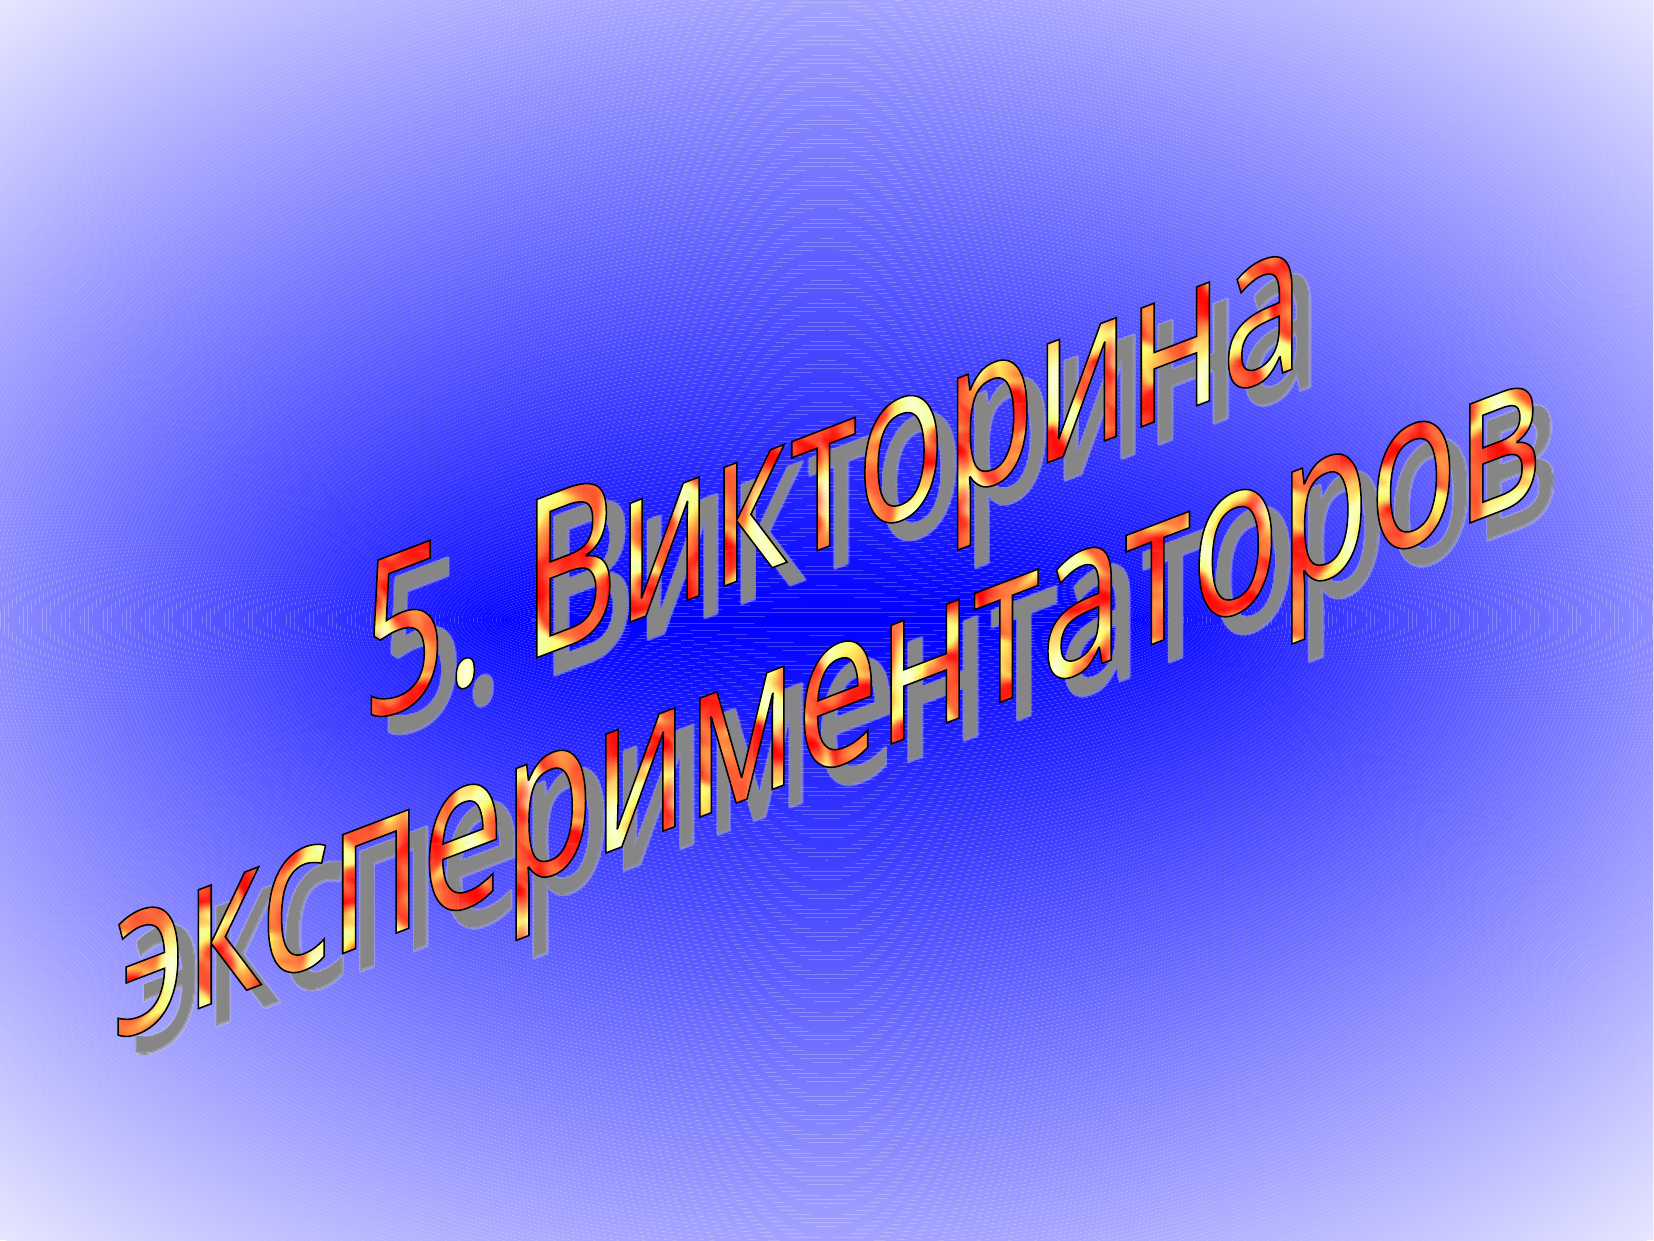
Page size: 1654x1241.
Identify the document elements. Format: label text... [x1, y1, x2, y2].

text_box 5. Викторина экспериментаторов [1141, 282, 1210, 427]
text_box 5. Викторина экспериментаторов [536, 483, 610, 658]
text_box 5. Викторина экспериментаторов [429, 784, 497, 911]
text_box 5. Викторина экспериментаторов [1047, 317, 1117, 463]
text_box 5. Викторина экспериментаторов [1228, 256, 1292, 388]
text_box 5. Викторина экспериментаторов [1291, 454, 1362, 645]
text_box 5. Викторина экспериментаторов [891, 599, 960, 745]
text_box 5. Викторина экспериментаторов [791, 417, 856, 551]
text_box 5. Викторина экспериментаторов [1469, 388, 1536, 523]
text_box 5. Викторина экспериментаторов [118, 907, 178, 1037]
text_box 5. Викторина экспериментаторов [1377, 421, 1450, 549]
text_box 5. Викторина экспериментаторов [342, 809, 409, 954]
text_box 5. Викторина экспериментаторов [957, 360, 1027, 551]
text_box 5. Викторина экспериментаторов [1126, 511, 1190, 645]
text_box 5. Викторина экспериментаторов [699, 666, 784, 818]
text_box 5. Викторина экспериментаторов [864, 395, 938, 523]
text_box 5. Викторина экспериментаторов [605, 707, 675, 853]
text_box 5. Викторина экспериментаторов [724, 444, 788, 587]
text_box 5. Викторина экспериментаторов [1047, 547, 1112, 679]
text_box 5. Викторина экспериментаторов [804, 641, 872, 768]
text_box 5. Викторина экспериментаторов [630, 476, 700, 623]
text_box 5. Викторина экспериментаторов [198, 866, 262, 1009]
text_box 5. Викторина экспериментаторов [371, 540, 438, 717]
text_box 5. Викторина экспериментаторов [516, 750, 586, 941]
text_box 5. Викторина экспериментаторов [268, 844, 326, 973]
text_box 5. Викторина экспериментаторов [456, 657, 475, 689]
text_box 5. Викторина экспериментаторов [974, 569, 1039, 703]
text_box 5. Викторина экспериментаторов [1199, 489, 1272, 617]
